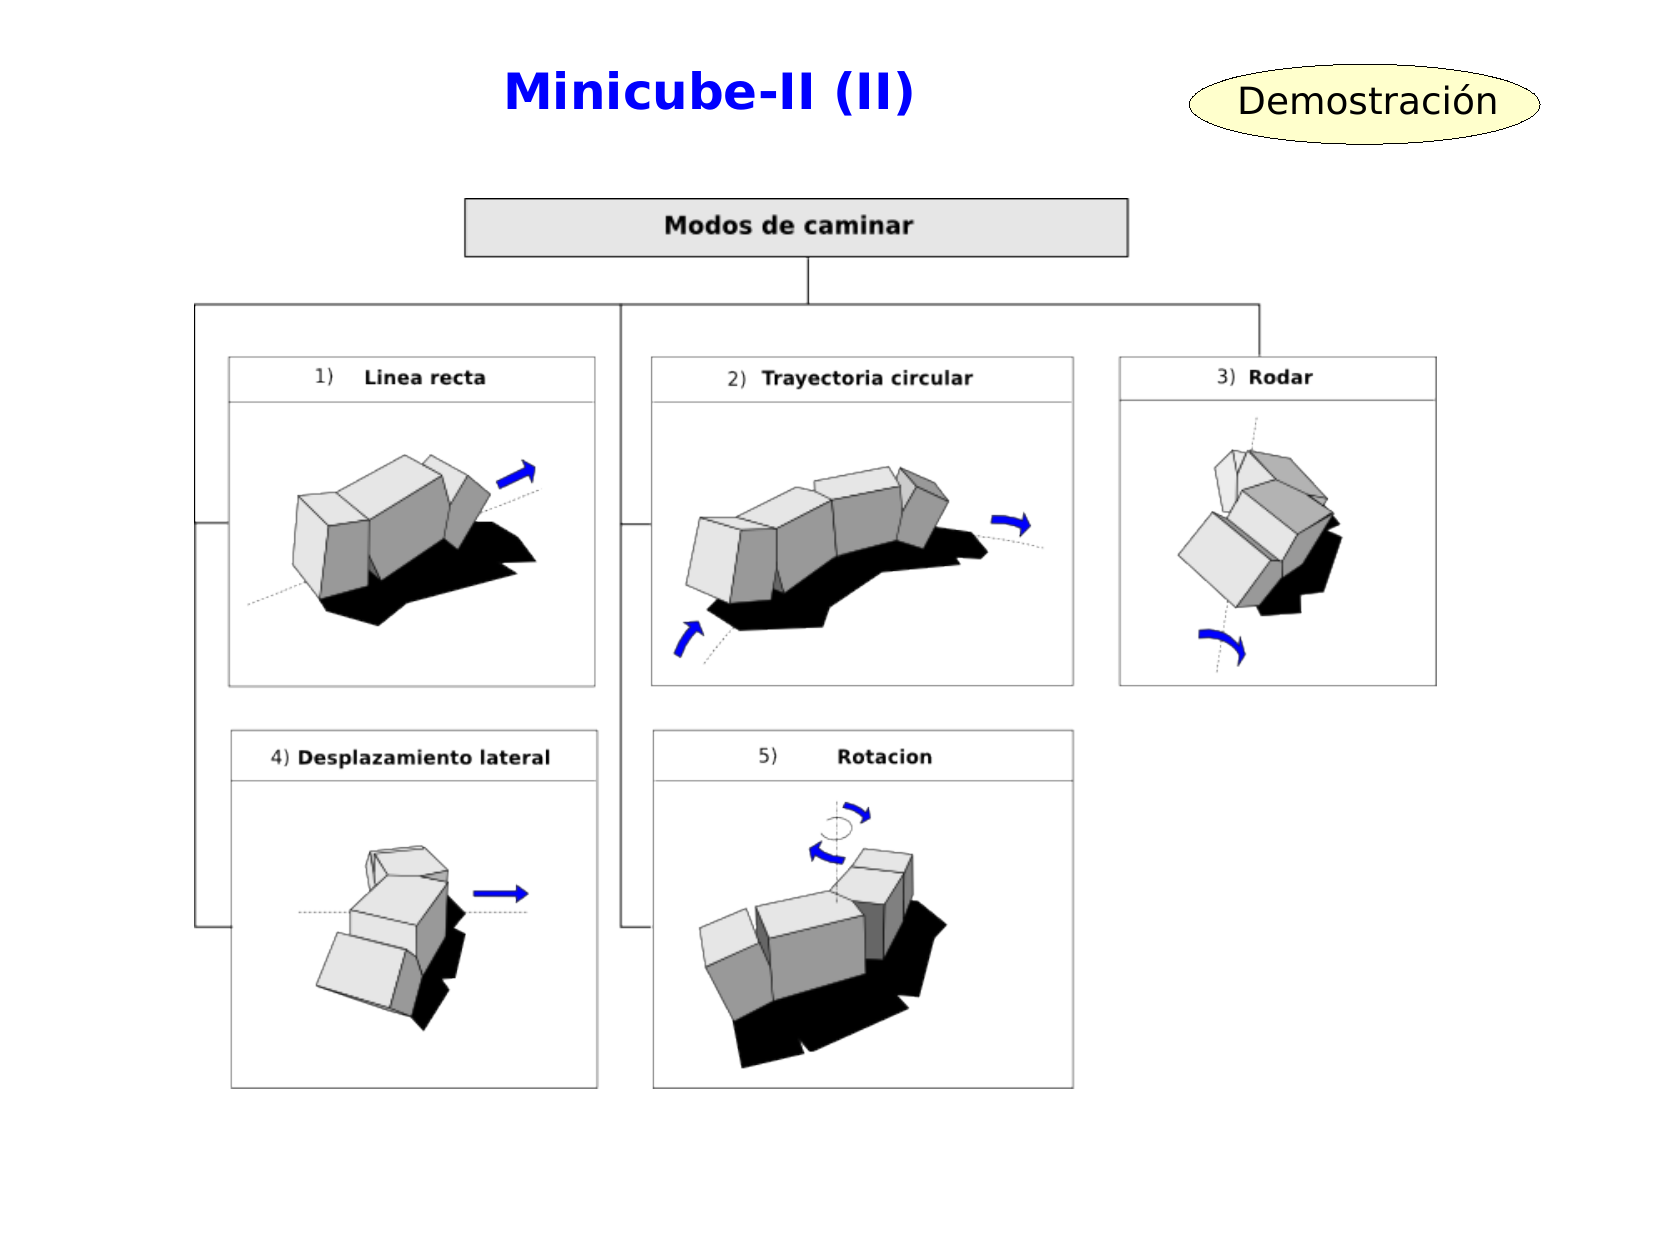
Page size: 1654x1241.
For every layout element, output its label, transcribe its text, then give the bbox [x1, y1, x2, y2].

text_box [1238, 132, 1491, 145]
text_box [1261, 64, 1469, 72]
text_box Minicube-II (II) [488, 55, 931, 129]
text_box Demostración [1222, 72, 1514, 132]
text_box [1514, 83, 1541, 126]
picture [194, 198, 1437, 1089]
text_box [1189, 81, 1222, 128]
